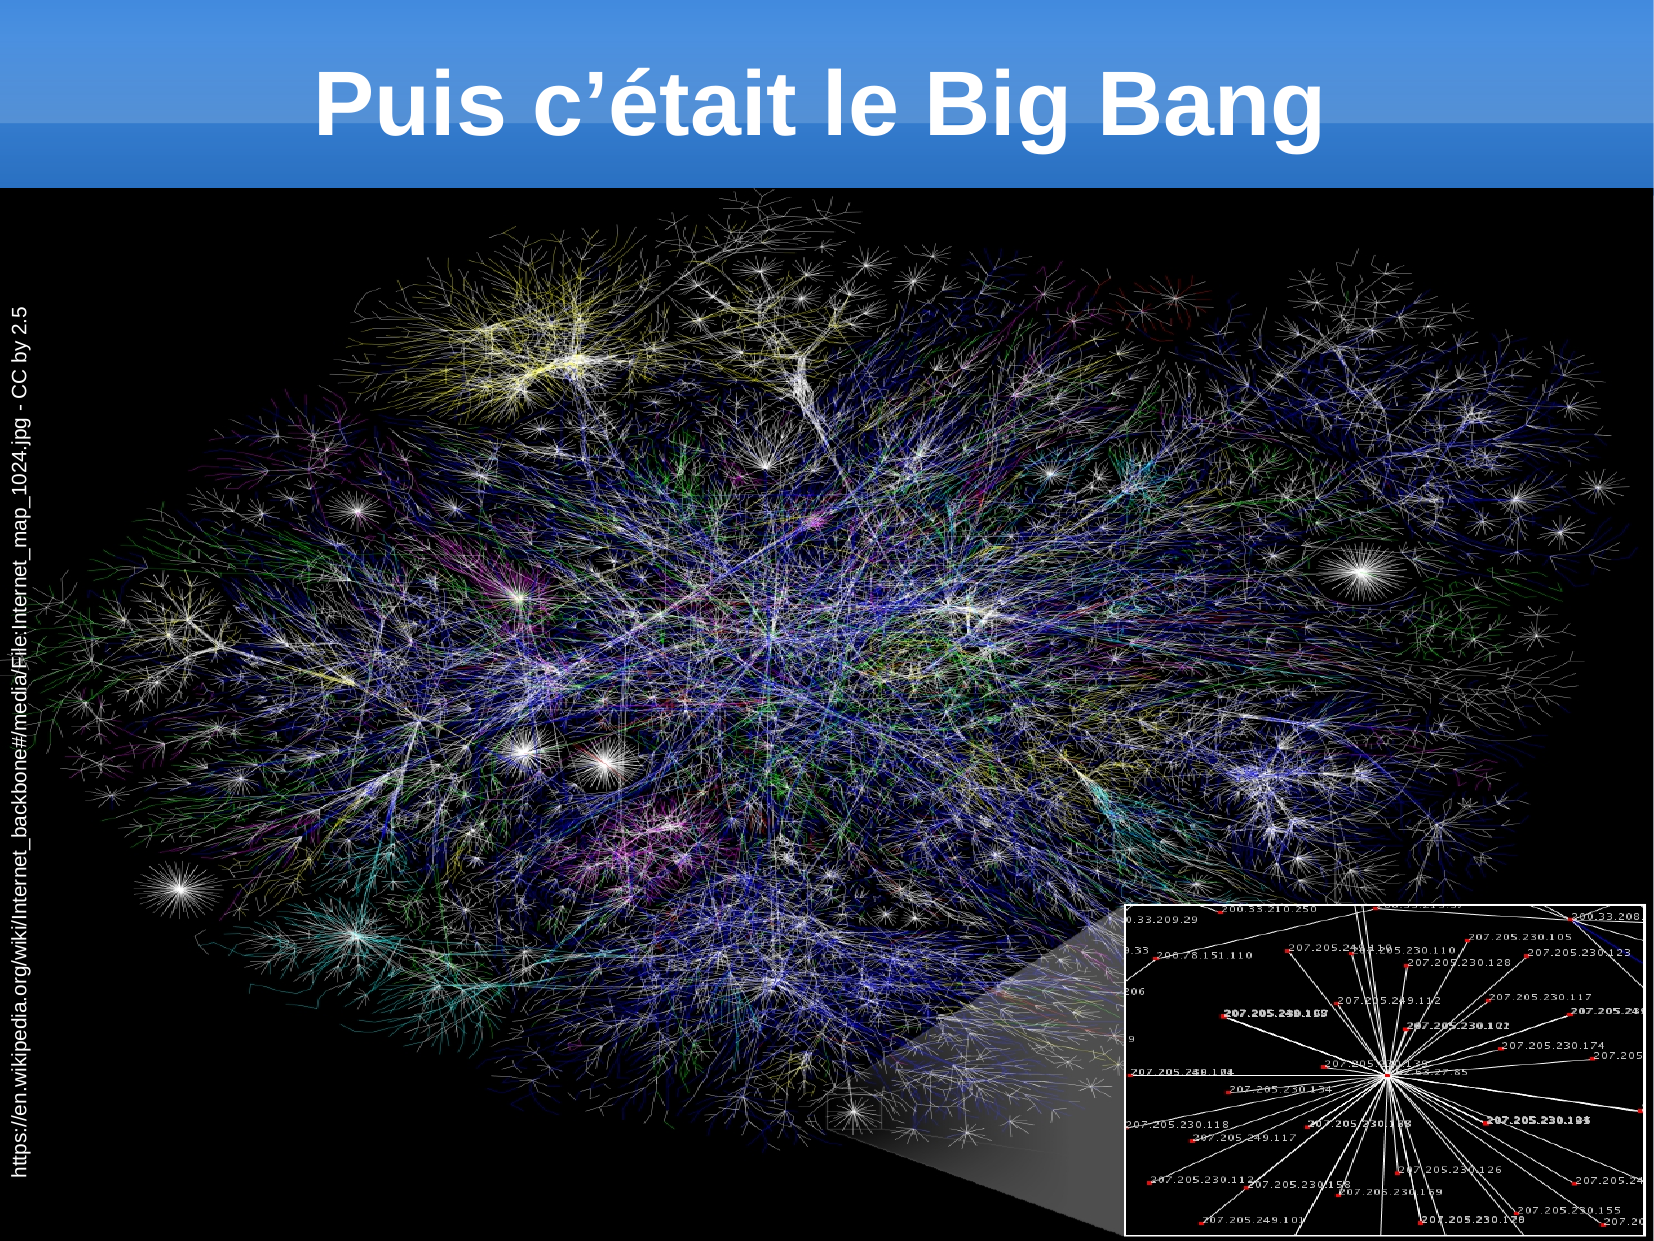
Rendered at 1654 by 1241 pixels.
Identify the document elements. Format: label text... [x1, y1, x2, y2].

picture [0, 0, 1654, 1241]
title Puis c’était le Big Bang [76, 0, 1565, 188]
text_box https://en.wikipedia.org/wiki/Internet_backbone#/media/File:Internet_map_1024.jpg - CC by 2.5 [0, 11, 71, 1193]
